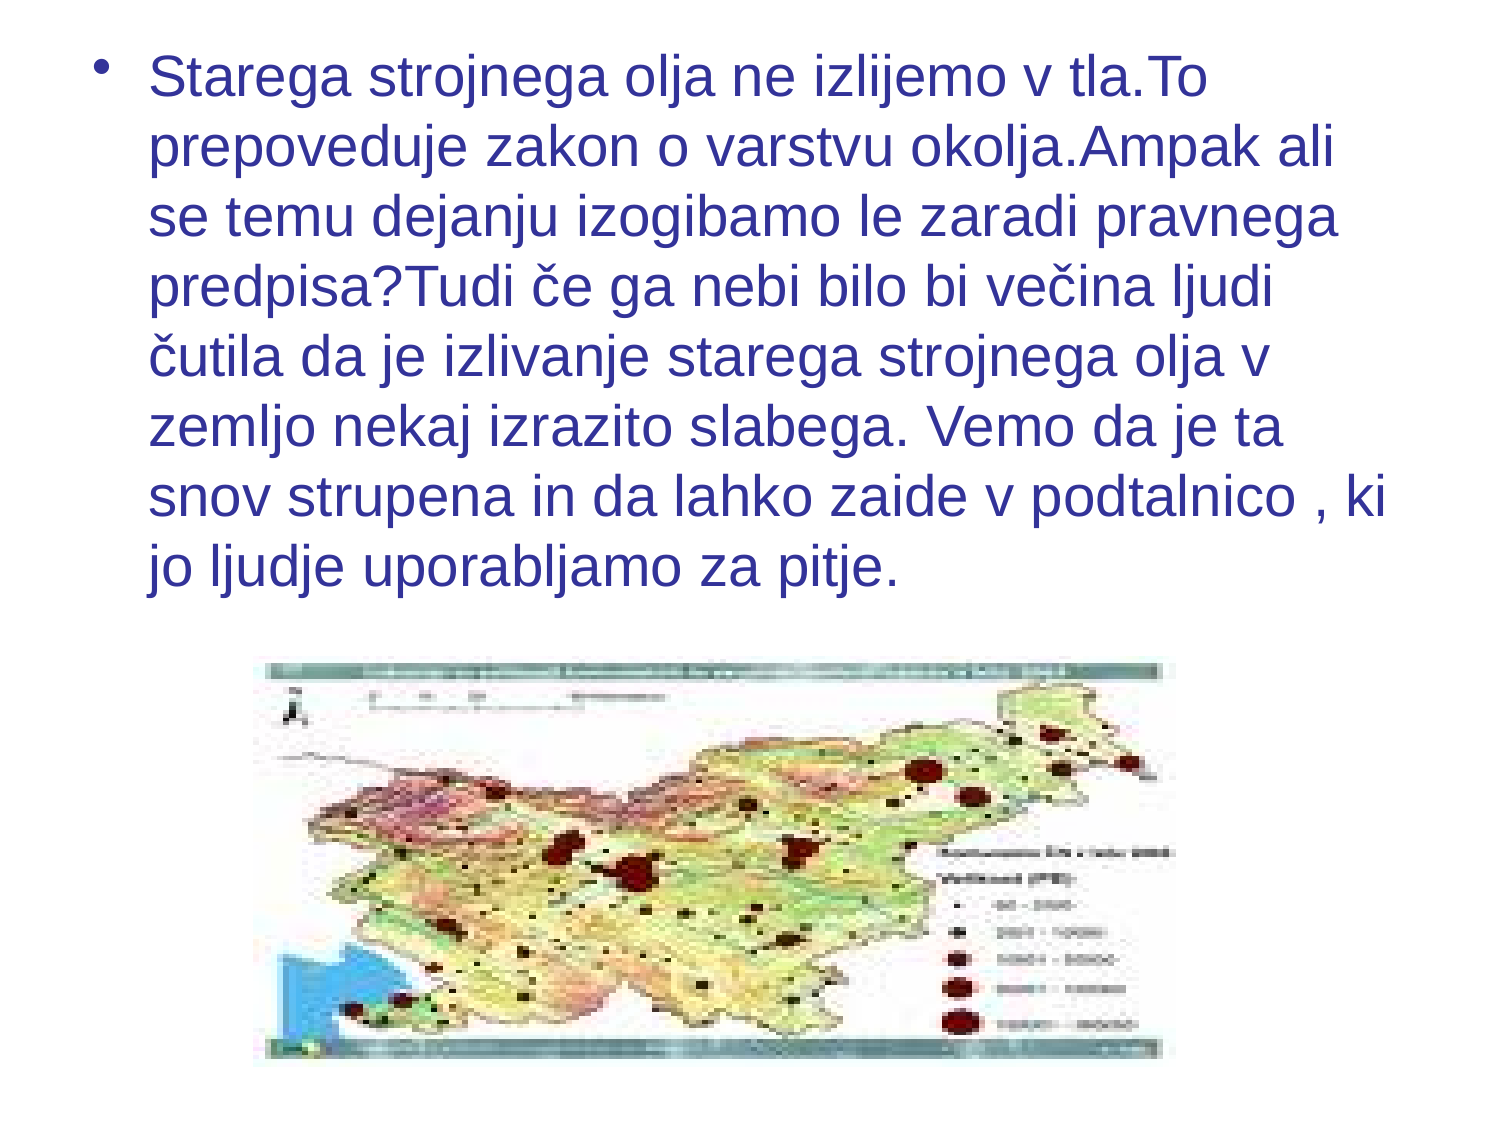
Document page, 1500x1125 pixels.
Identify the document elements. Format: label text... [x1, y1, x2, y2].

picture [253, 656, 1176, 1067]
list Starega strojnega olja ne izlijemo v tla.To prepoveduje zakon o varstvu okolja.Ampak ali se temu dejanju izogibamo le zaradi pravnega predpisa?Tudi če ga nebi bilo bi večina ljudi čutila da je izlivanje starega strojnega olja v zemljo nekaj izrazito slabega. Vemo da je ta snov strupena in da lahko zaide v podtalnico , ki jo ljudje uporabljamo za pitje. [76, 31, 1427, 693]
